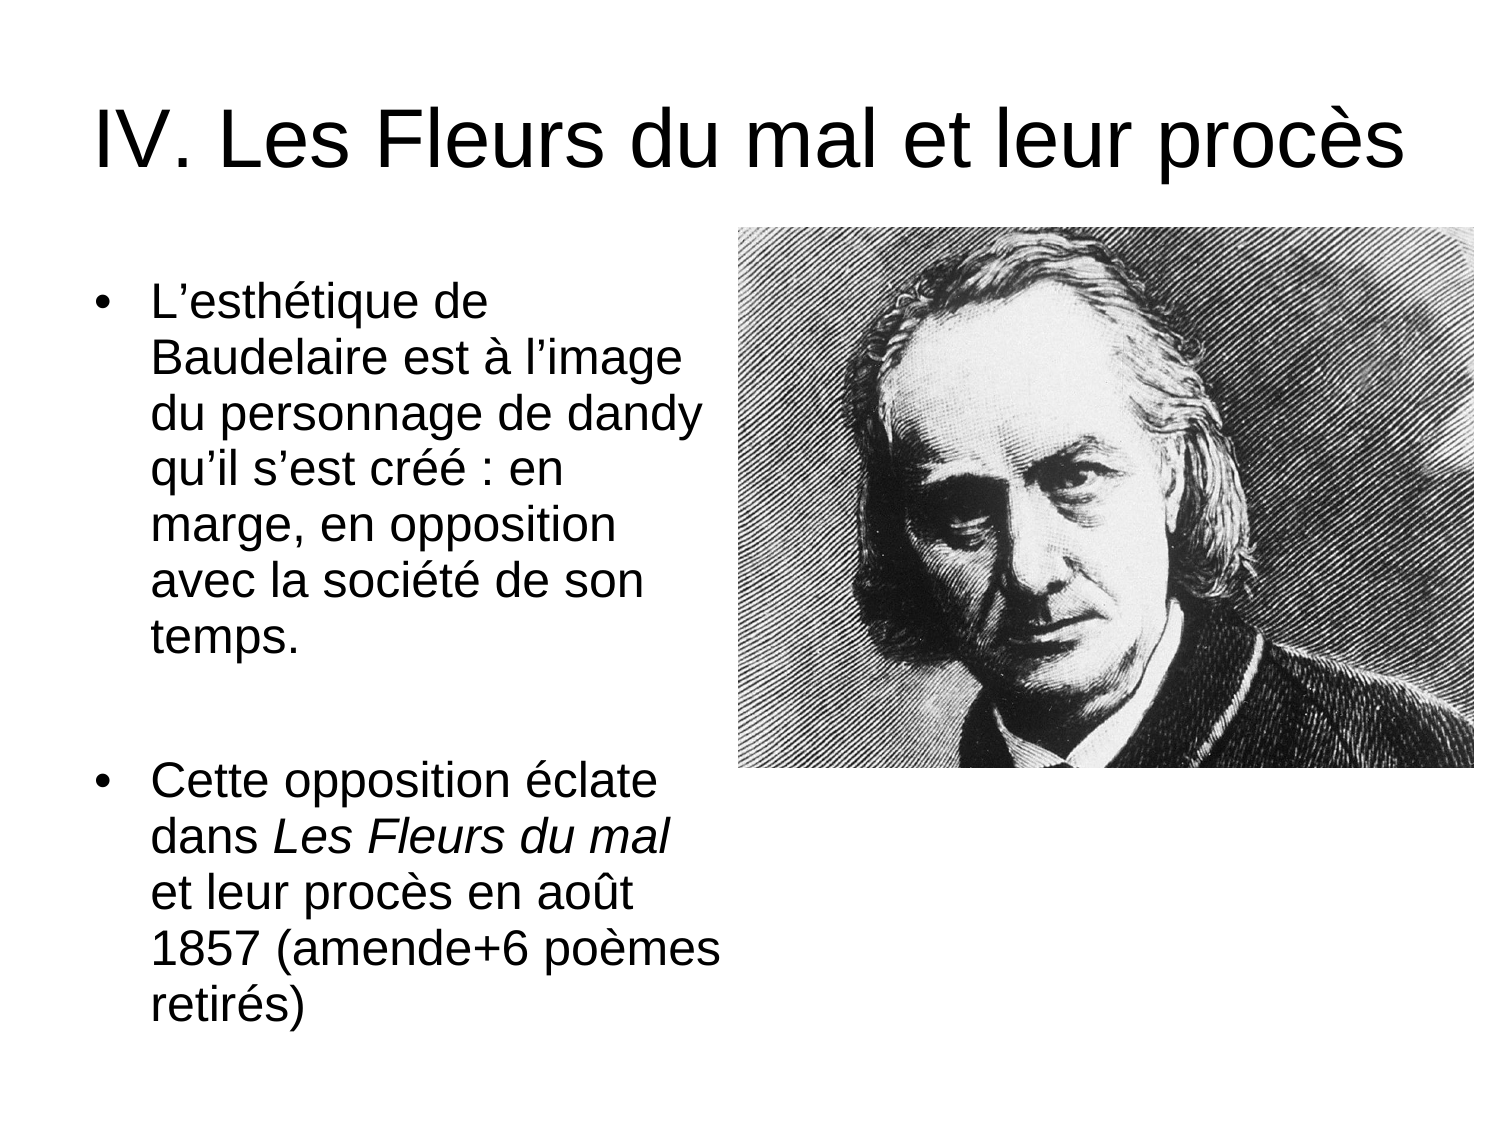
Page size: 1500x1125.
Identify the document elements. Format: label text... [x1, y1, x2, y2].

title IV. Les Fleurs du mal et leur procès [75, 21, 1426, 257]
picture [738, 227, 1474, 768]
list L’esthétique de Baudelaire est à l’image du personnage de dandy qu’il s’est créé : en marge, en opposition avec la société de son temps. Cette opposition éclate dans Les Fleurs du mal et leur procès en août 1857 (amende+6 poèmes retirés) [79, 265, 739, 1040]
